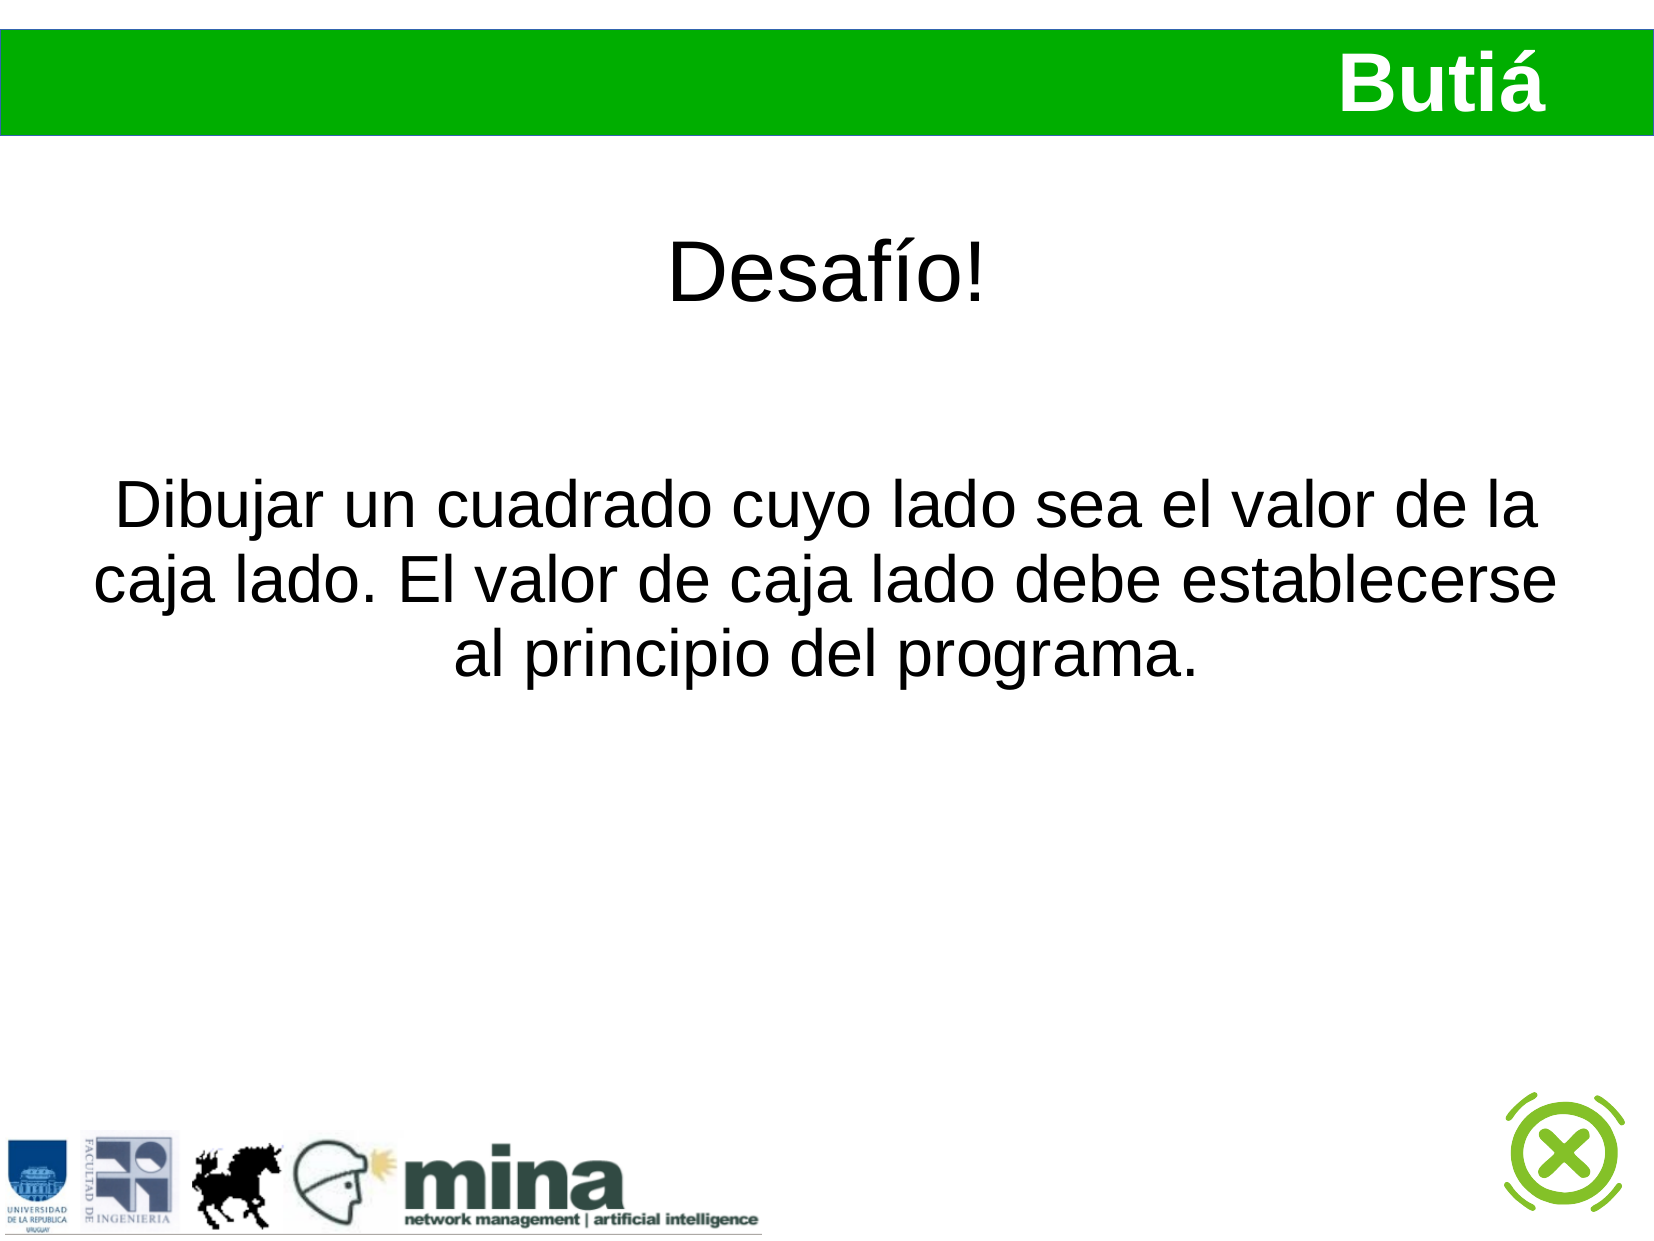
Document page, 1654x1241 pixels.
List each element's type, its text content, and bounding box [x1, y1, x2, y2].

picture [5, 1130, 762, 1235]
text_box Dibujar un cuadrado cuyo lado sea el valor de la caja lado. El valor de caja lado debe establecerse al principio del programa. [82, 49, 1571, 1109]
picture [1504, 1092, 1625, 1212]
